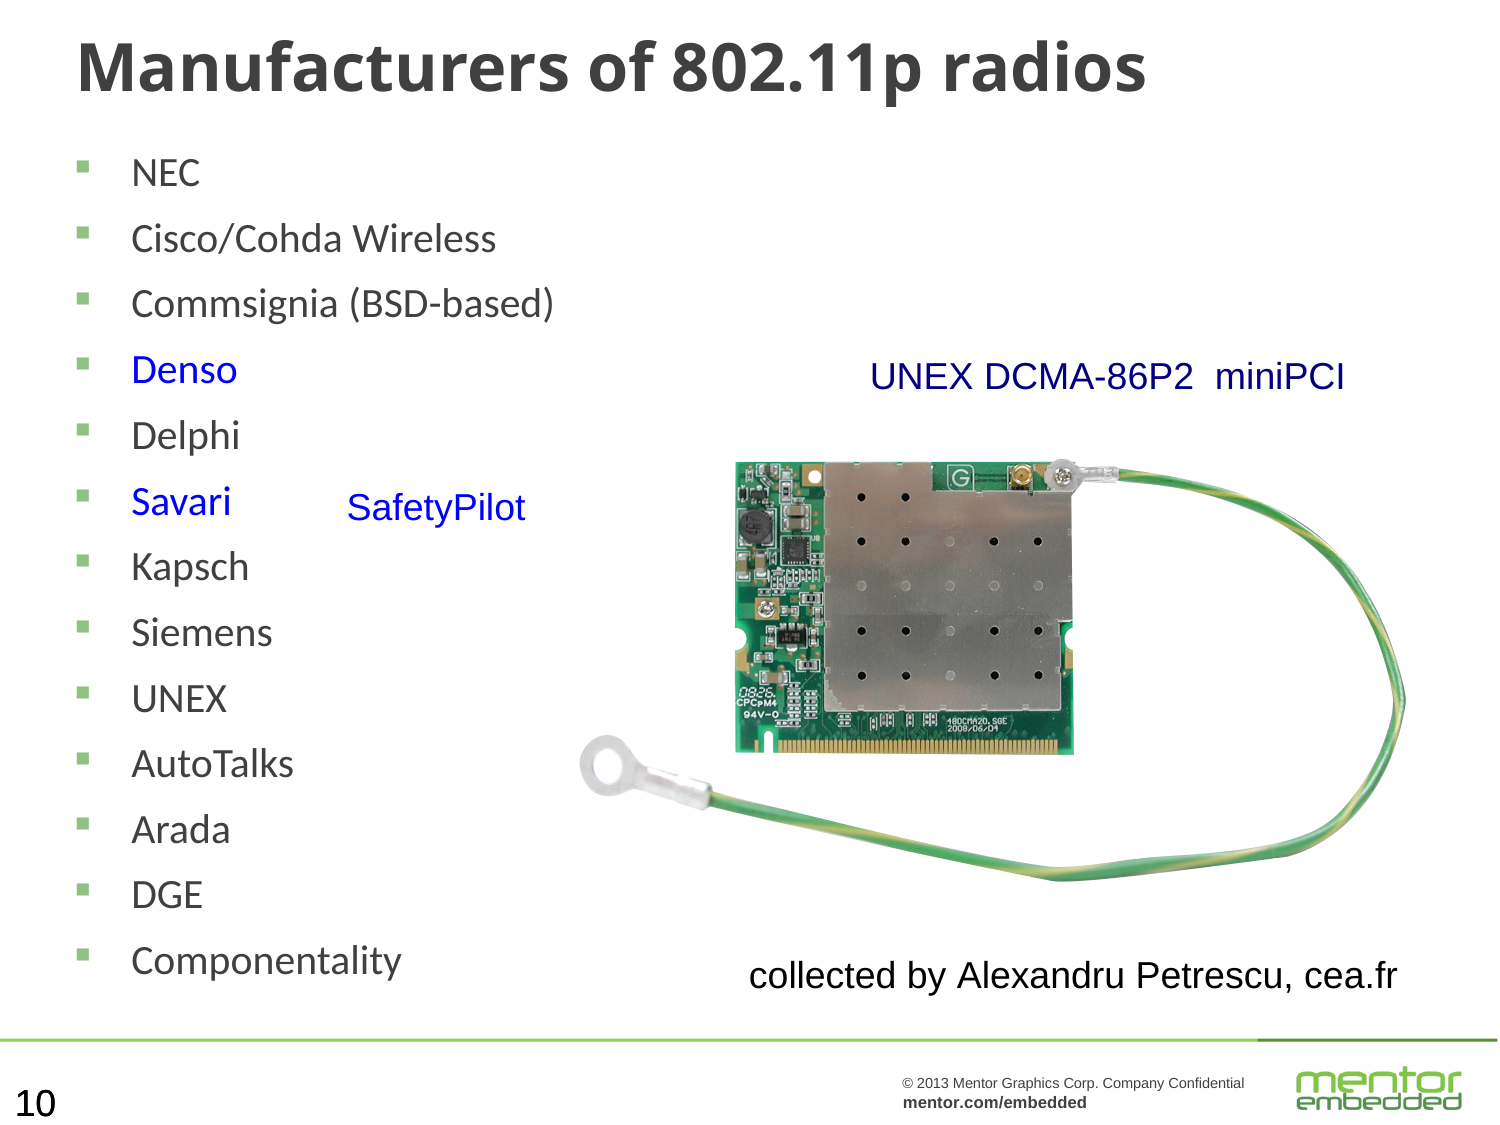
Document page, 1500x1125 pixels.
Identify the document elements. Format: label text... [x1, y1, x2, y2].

text_box UNEX DCMA-86P2 miniPCI [855, 348, 1361, 405]
picture [570, 449, 1411, 901]
text_box SafetyPilot [331, 479, 541, 537]
text_box collected by Alexandru Petrescu, cea.fr [734, 947, 1414, 1005]
title Manufacturers of 802.11p radios [0, 0, 1500, 113]
picture [1292, 1062, 1464, 1114]
list NEC Cisco/Cohda Wireless Commsignia (BSD-based) Denso Delphi Savari Kapsch Siemens UNEX AutoTalks Arada DGE Componentality [0, 137, 1500, 1025]
